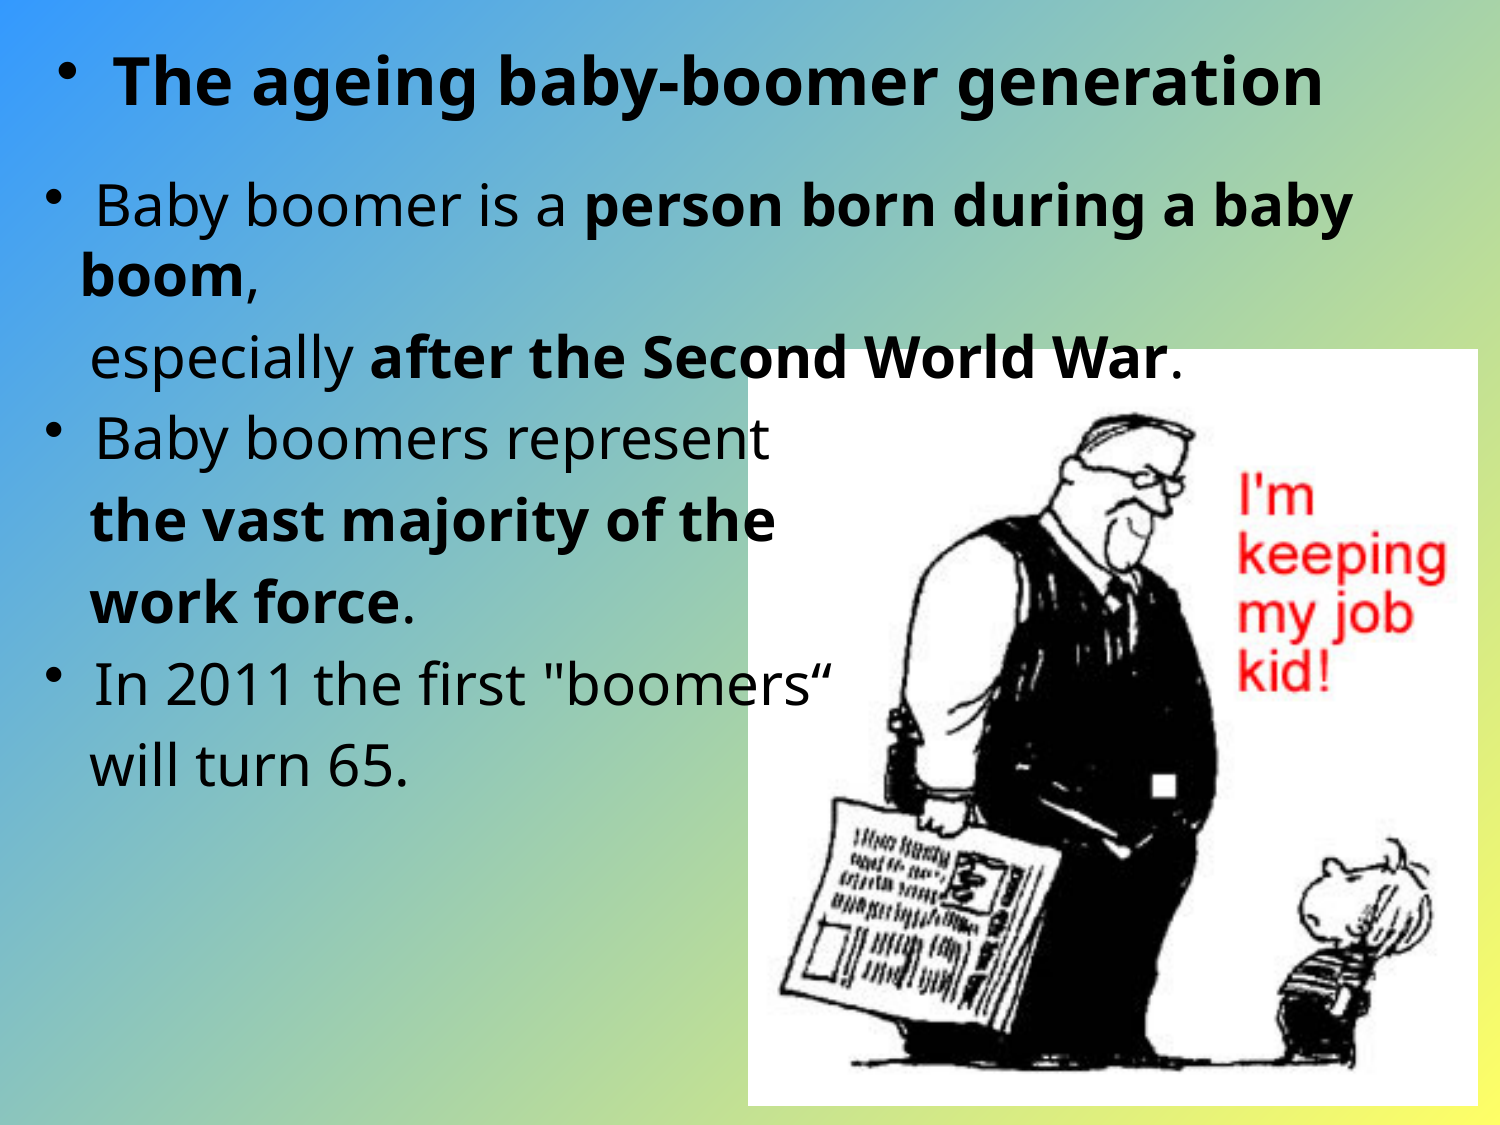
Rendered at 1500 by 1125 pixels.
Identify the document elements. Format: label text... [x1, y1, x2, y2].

list The ageing baby-boomer generation [41, 31, 1376, 160]
text_box Baby boomer is a person born during a baby boom, especially after the Second World War. Baby boomers represent the vast majority of the work force. In 2011 the first "boomers“ will turn 65. [29, 160, 1447, 806]
picture [748, 349, 1478, 1106]
